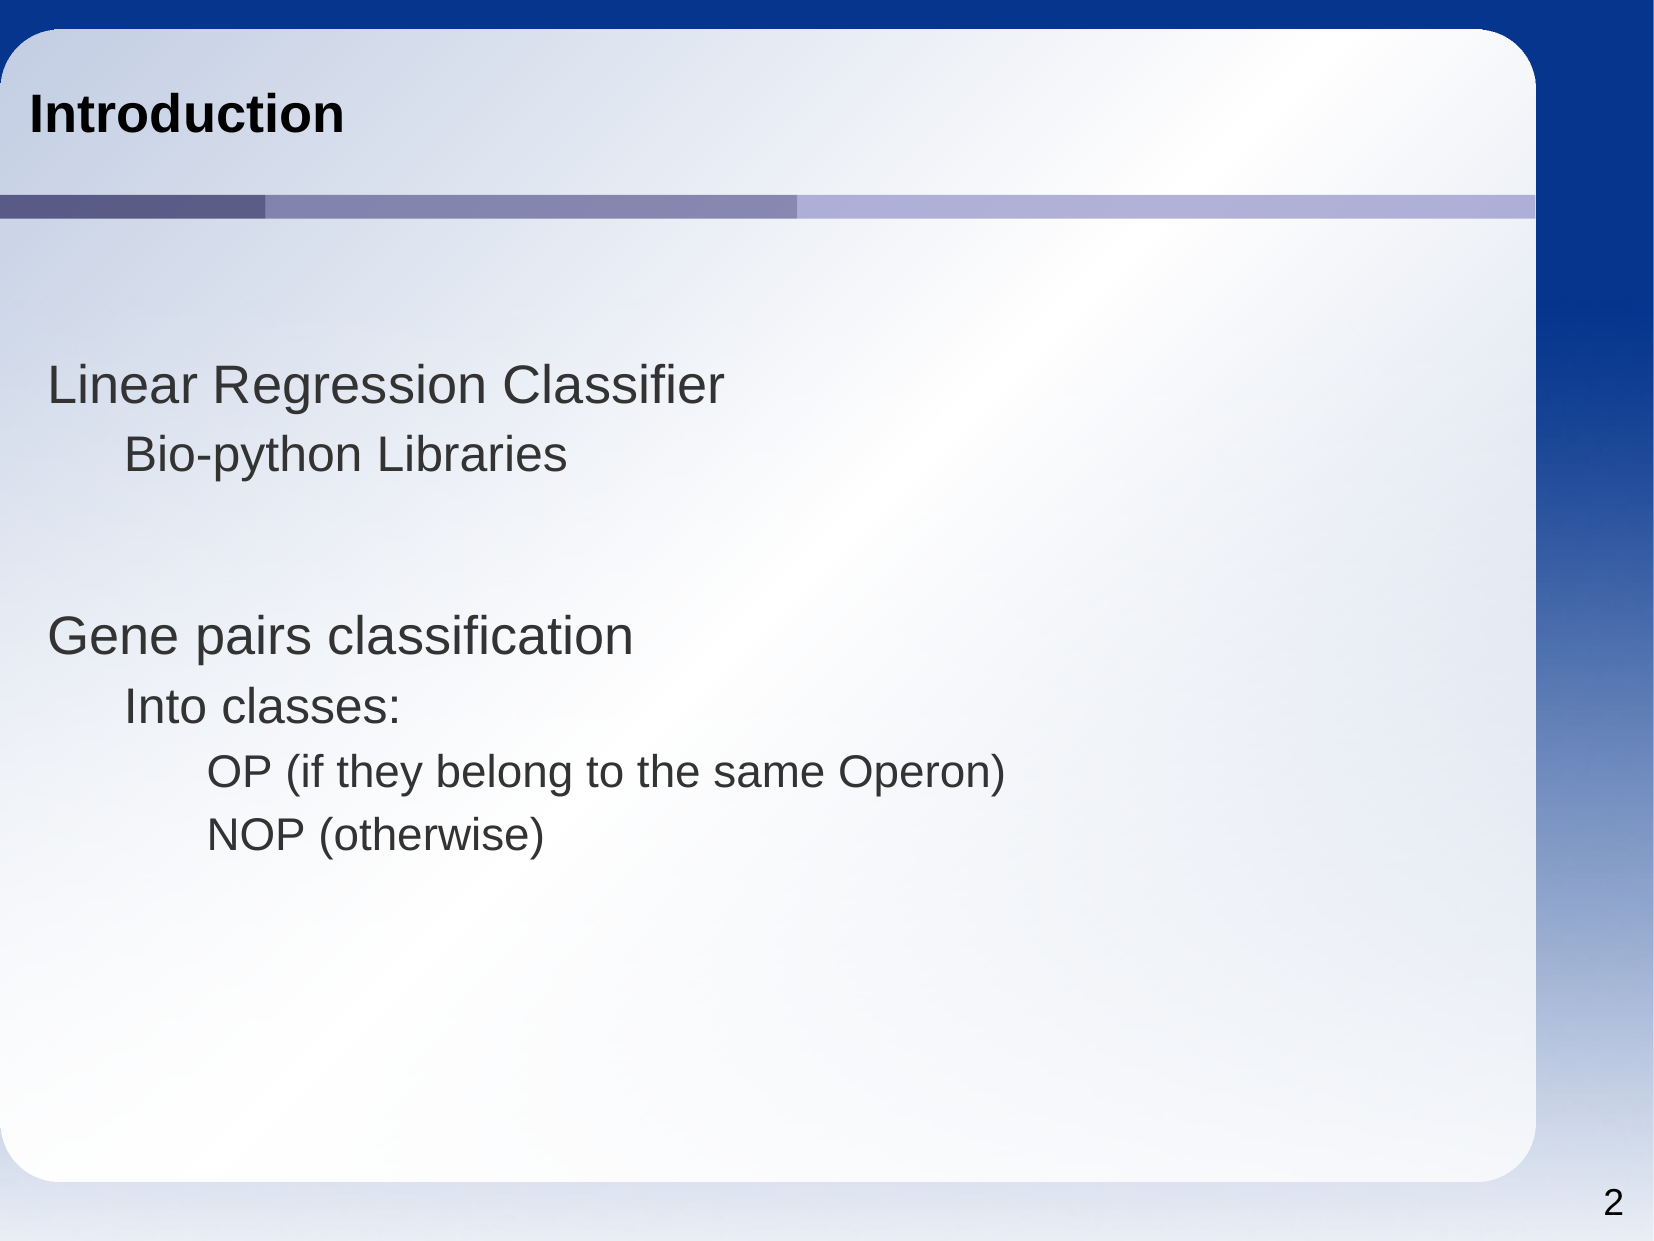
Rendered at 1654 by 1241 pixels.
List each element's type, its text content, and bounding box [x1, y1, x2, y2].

title Introduction [29, 49, 1506, 178]
picture [0, 0, 1654, 1241]
list Linear Regression Classifier Bio-python Libraries Gene pairs classification Into classes: OP (if they belong to the same Operon) NOP (otherwise) [29, 354, 1506, 1152]
